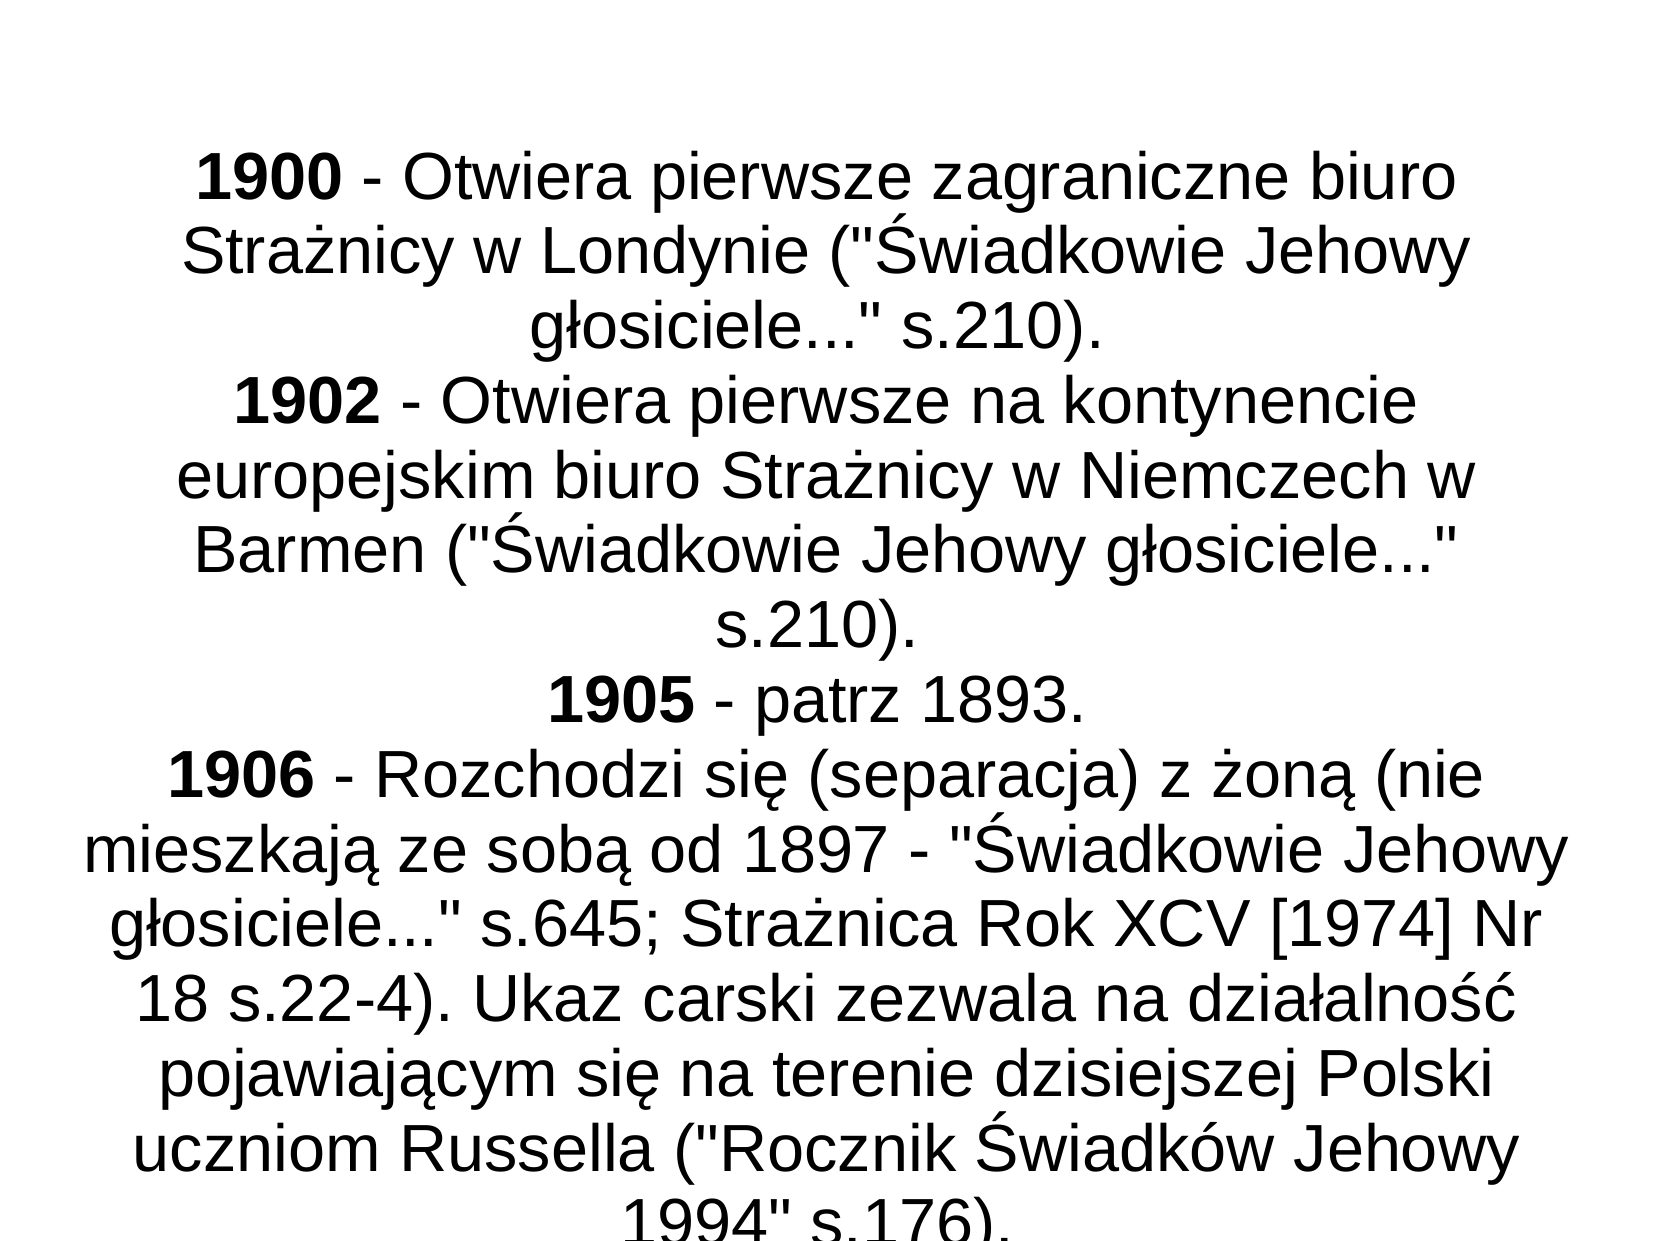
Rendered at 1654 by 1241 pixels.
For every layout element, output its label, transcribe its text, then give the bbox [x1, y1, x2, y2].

subtitle 1900 - Otwiera pierwsze zagraniczne biuro Strażnicy w Londynie ("Świadkowie Jehowy głosiciele..." s.210). 1902 - Otwiera pierwsze na kontynencie europejskim biuro Strażnicy w Niemczech w Barmen ("Świadkowie Jehowy głosiciele..." s.210). 1905 - patrz 1893. 1906 - Rozchodzi się (separacja) z żoną (nie mieszkają ze sobą od 1897 - "Świadkowie Jehowy głosiciele..." s.645; Strażnica Rok XCV [1974] Nr 18 s.22-4). Ukaz carski zezwala na działalność pojawiającym się na terenie dzisiejszej Polski uczniom Russella ("Rocznik Świadków Jehowy 1994" s.176). [82, 138, 1571, 1241]
